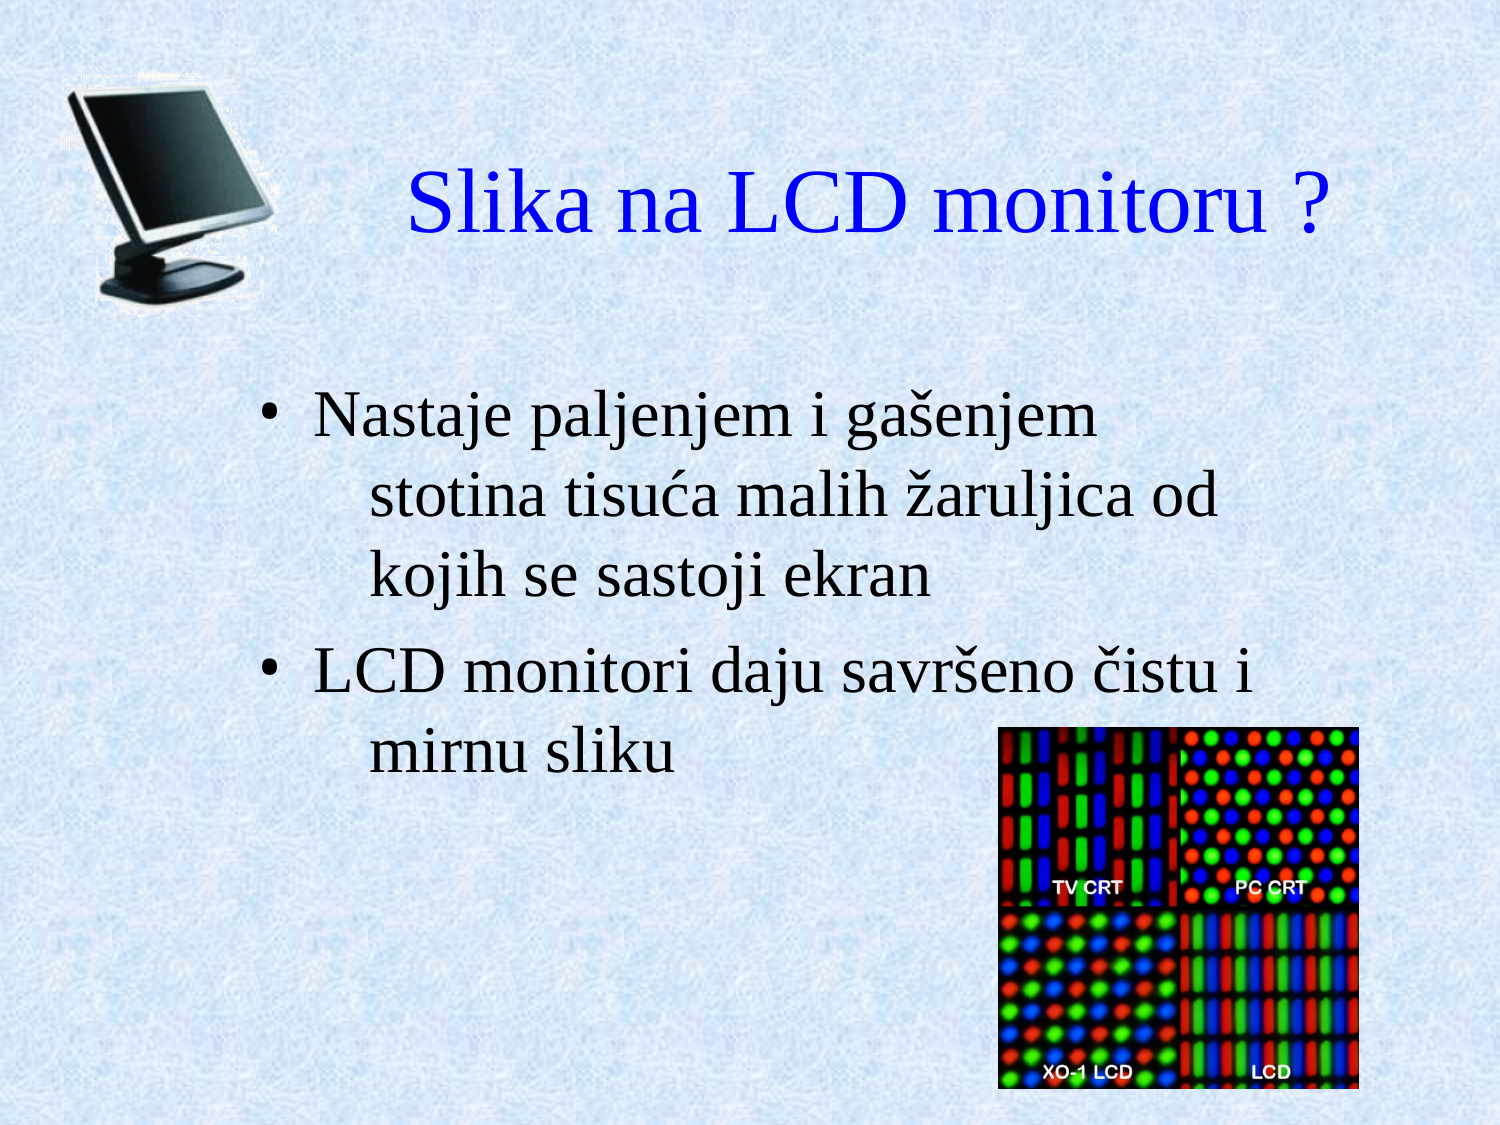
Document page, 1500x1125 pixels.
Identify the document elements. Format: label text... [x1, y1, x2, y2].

picture [998, 727, 1359, 1089]
title Slika na LCD monitoru ? [324, 101, 1415, 290]
list Nastaje paljenjem i gašenjem stotina tisuća malih žaruljica od kojih se sastoji ekran LCD monitori daju savršeno čistu i mirnu sliku [242, 361, 1284, 851]
picture [53, 66, 297, 317]
